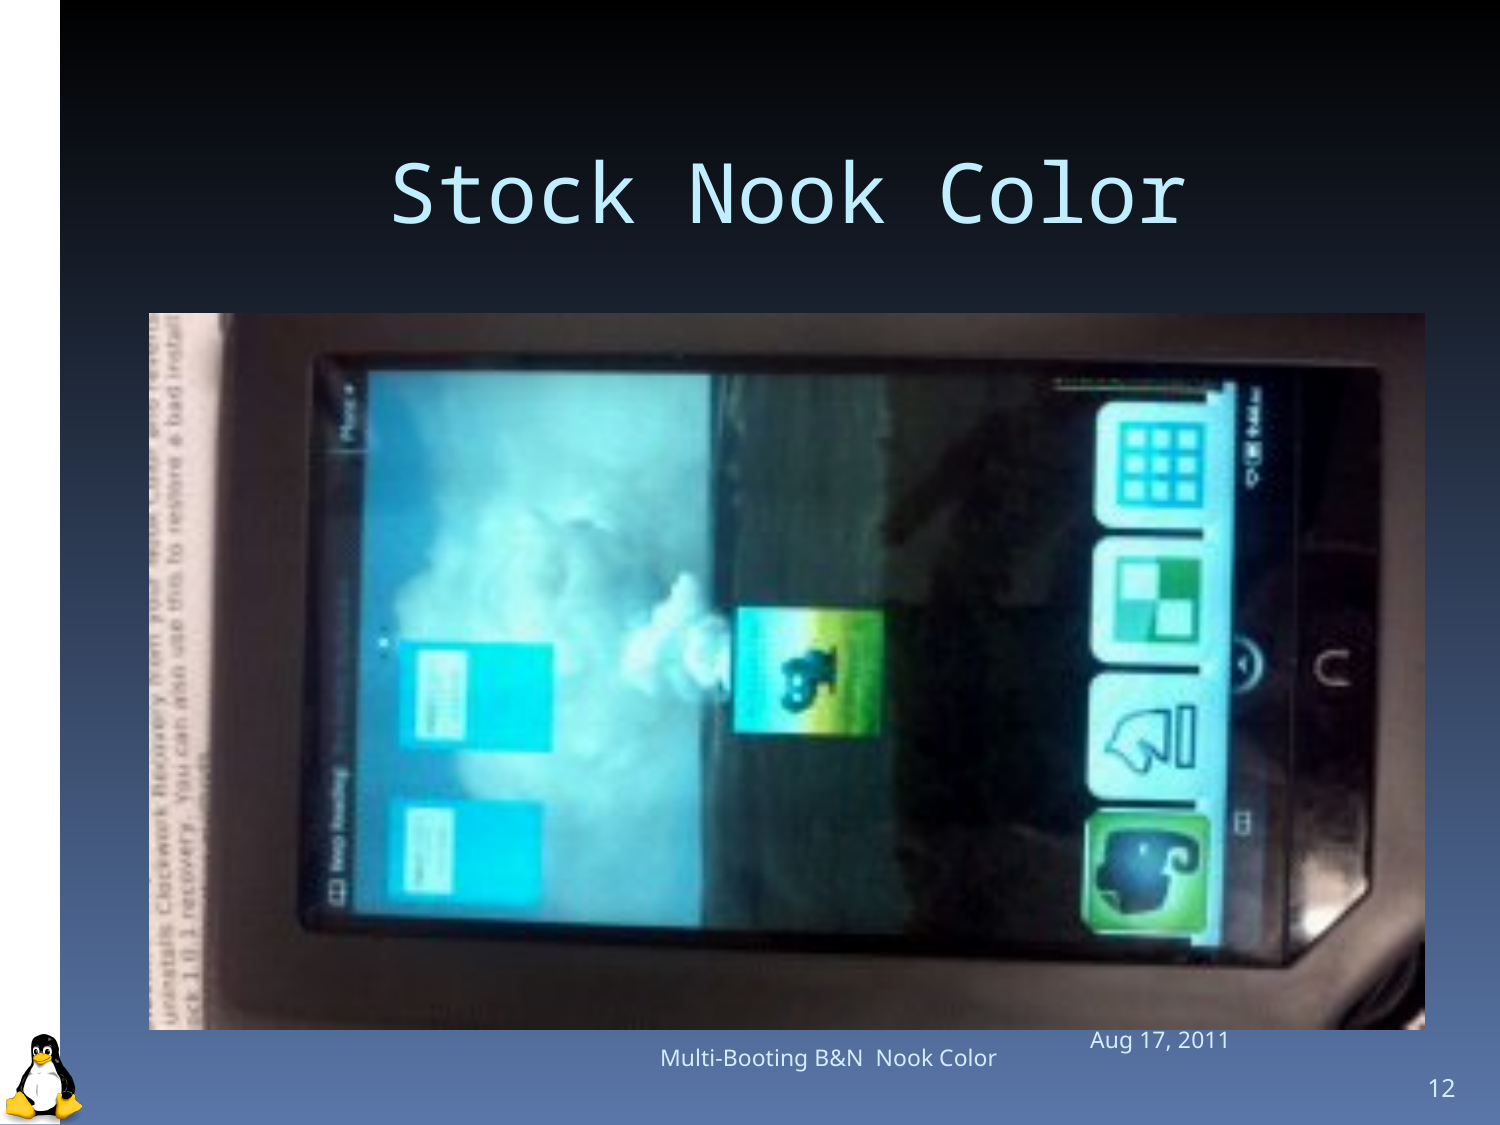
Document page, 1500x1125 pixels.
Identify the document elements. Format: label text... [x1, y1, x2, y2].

picture [149, 313, 1425, 1030]
picture [0, 1034, 82, 1125]
title Stock Nook Color [149, 84, 1425, 299]
